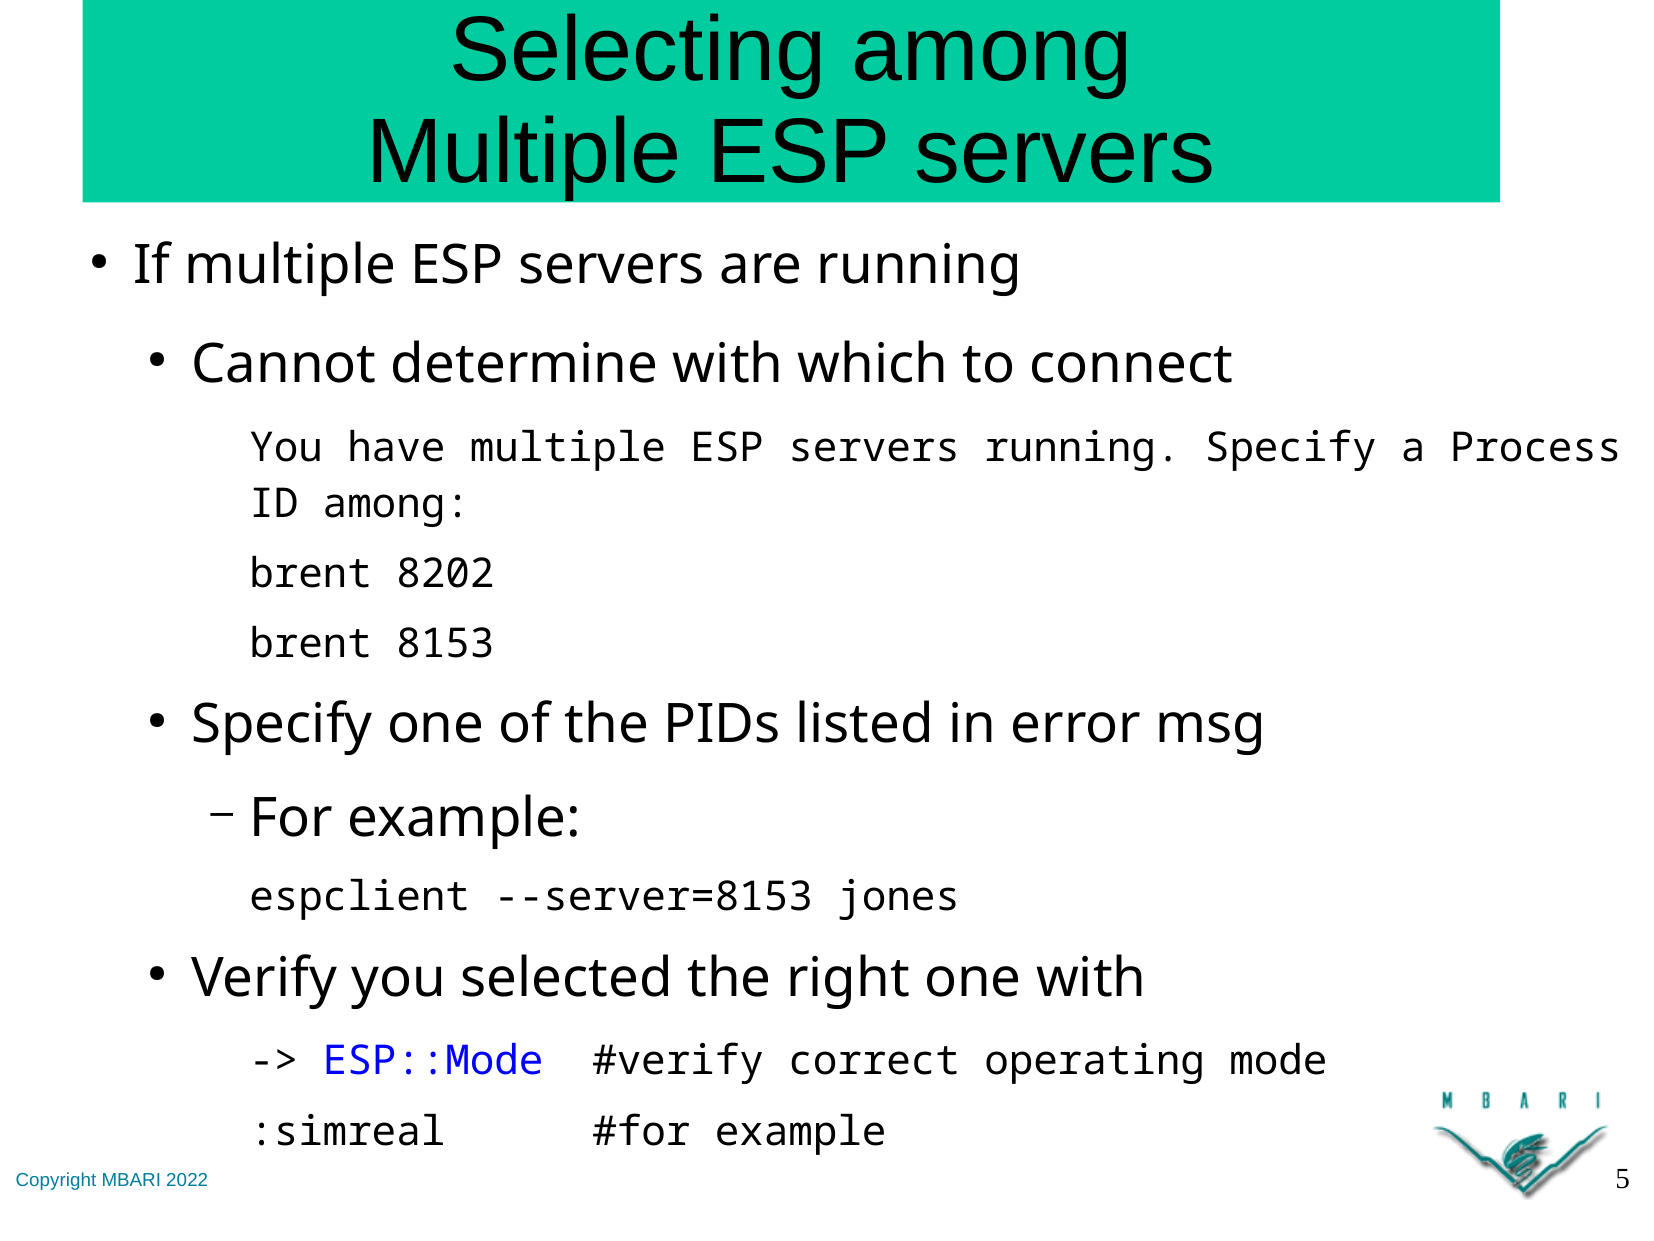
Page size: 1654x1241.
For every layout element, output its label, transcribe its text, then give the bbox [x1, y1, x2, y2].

title Selecting among Multiple ESP servers [82, 0, 1501, 203]
picture [1426, 1163, 1613, 1200]
list If multiple ESP servers are running Cannot determine with which to connect You have multiple ESP servers running. Specify a Process ID among: brent 8202 brent 8153 Specify one of the PIDs listed in error msg For example: espclient --server=8153 jones Verify you selected the right one with -> ESP::Mode #verify correct operating mode :simreal #for example [75, 225, 1651, 1163]
